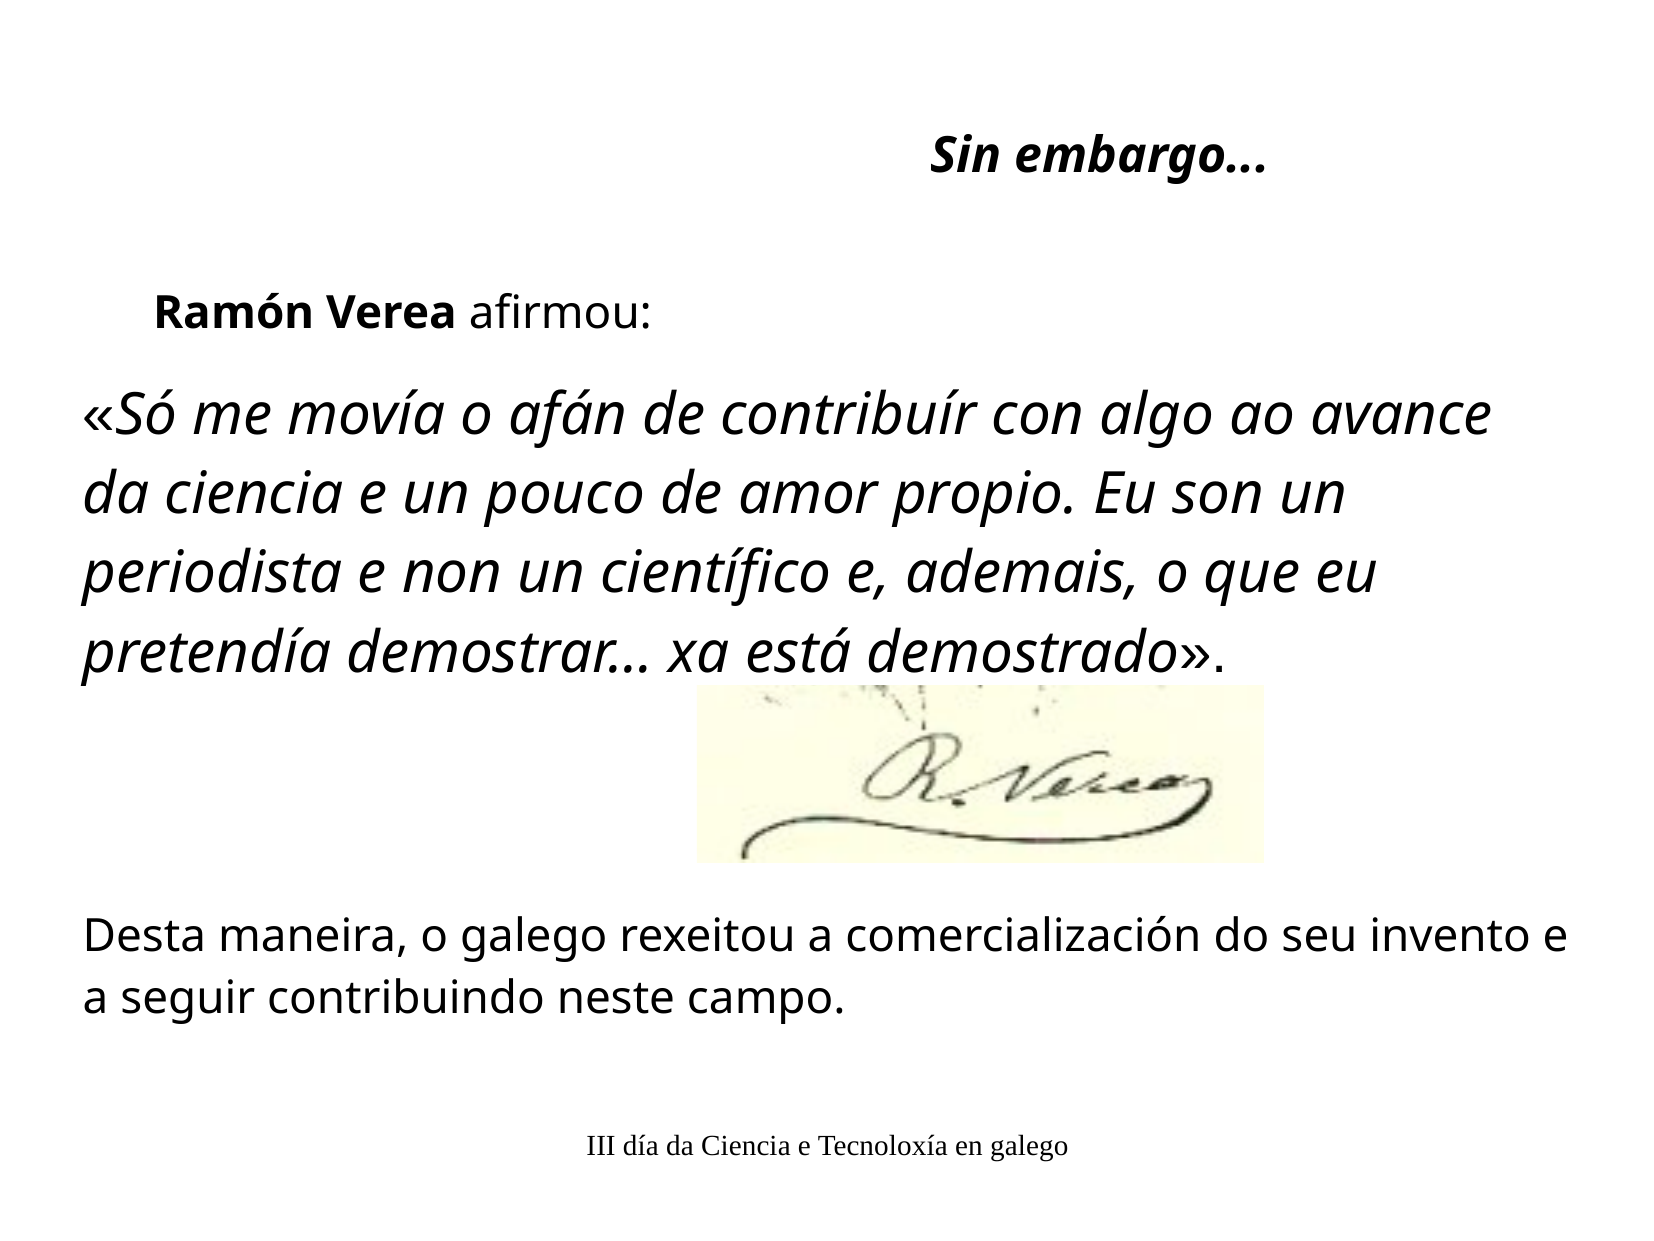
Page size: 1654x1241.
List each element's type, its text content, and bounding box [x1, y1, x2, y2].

picture [696, 685, 1264, 863]
list Ramón Verea afirmou: «Só me movía o afán de contribuír con algo ao avance da ciencia e un pouco de amor propio. Eu son un periodista e non un científico e, ademais, o que eu pretendía demostrar… xa está demostrado». Desta maneira, o galego rexeitou a comercialización do seu invento e a seguir contribuindo neste campo. [82, 279, 1571, 1241]
title Sin embargo... [82, 49, 1571, 257]
